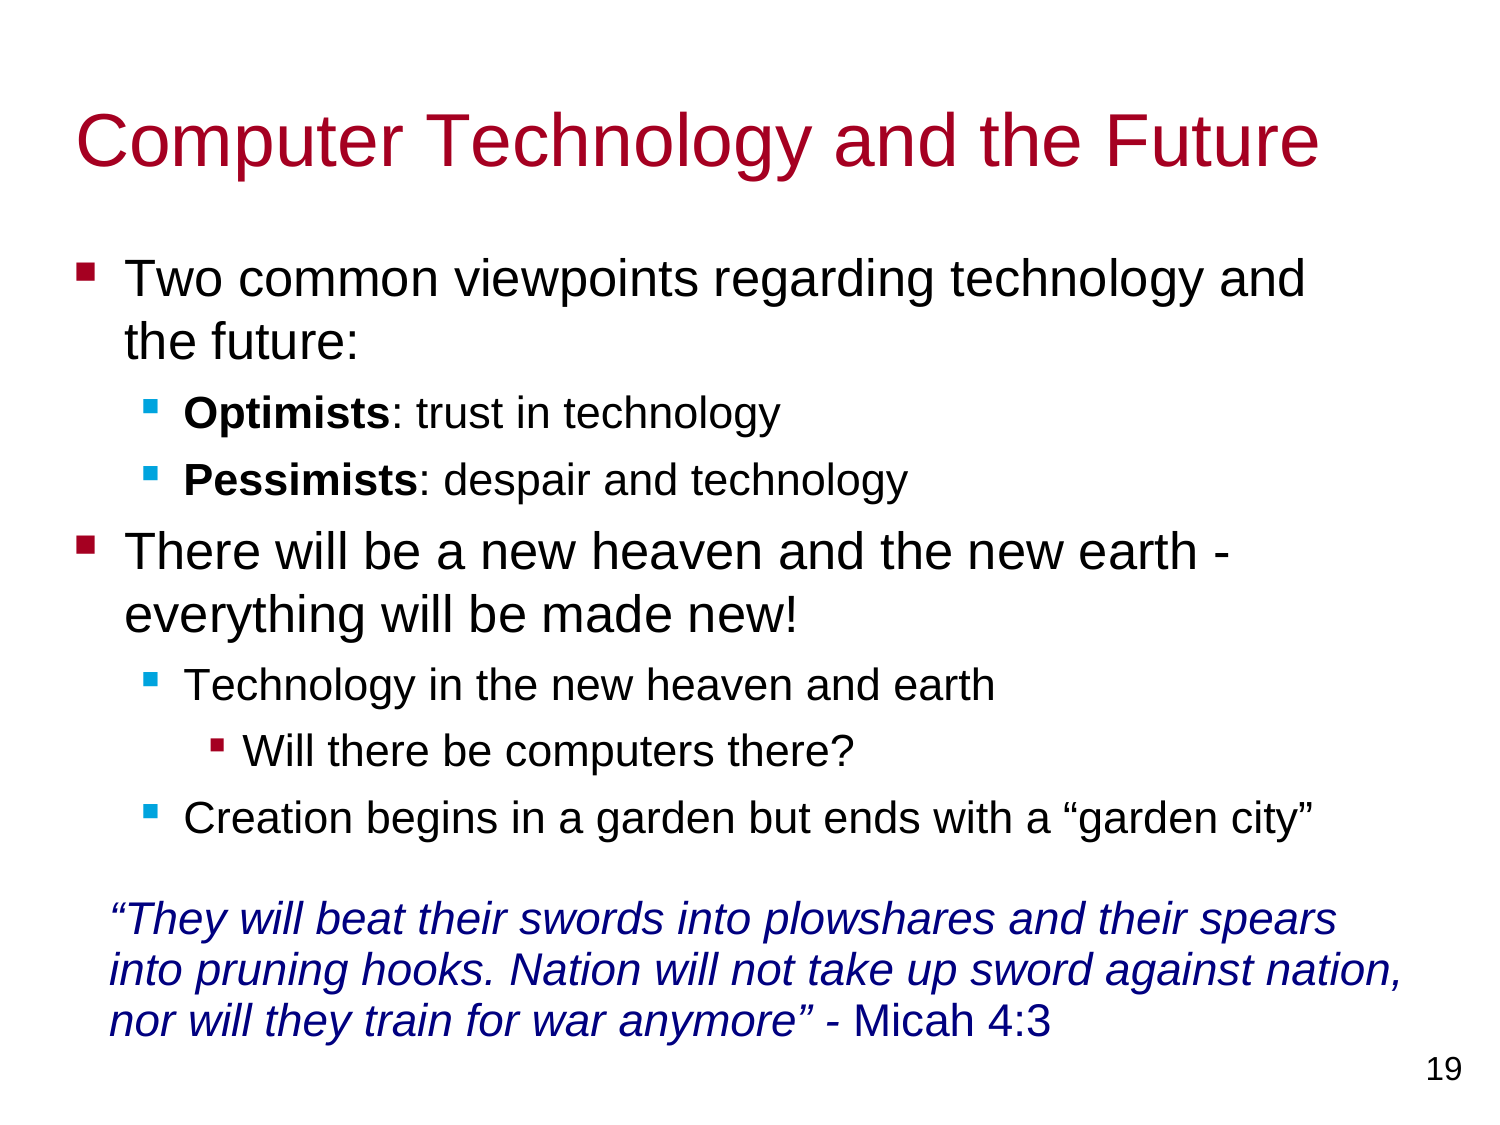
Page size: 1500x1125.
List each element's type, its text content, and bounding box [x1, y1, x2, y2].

list Two common viewpoints regarding technology and the future: Optimists: trust in technology Pessimists: despair and technology There will be a new heaven and the new earth - everything will be made new! Technology in the new heaven and earth Will there be computers there? Creation begins in a garden but ends with a “garden city” [59, 232, 1382, 851]
title Computer Technology and the Future [75, 44, 1426, 233]
text_box “They will beat their swords into plowshares and their spears into pruning hooks. Nation will not take up sword against nation, nor will they train for war anymore” - Micah 4:3 [94, 885, 1430, 1054]
